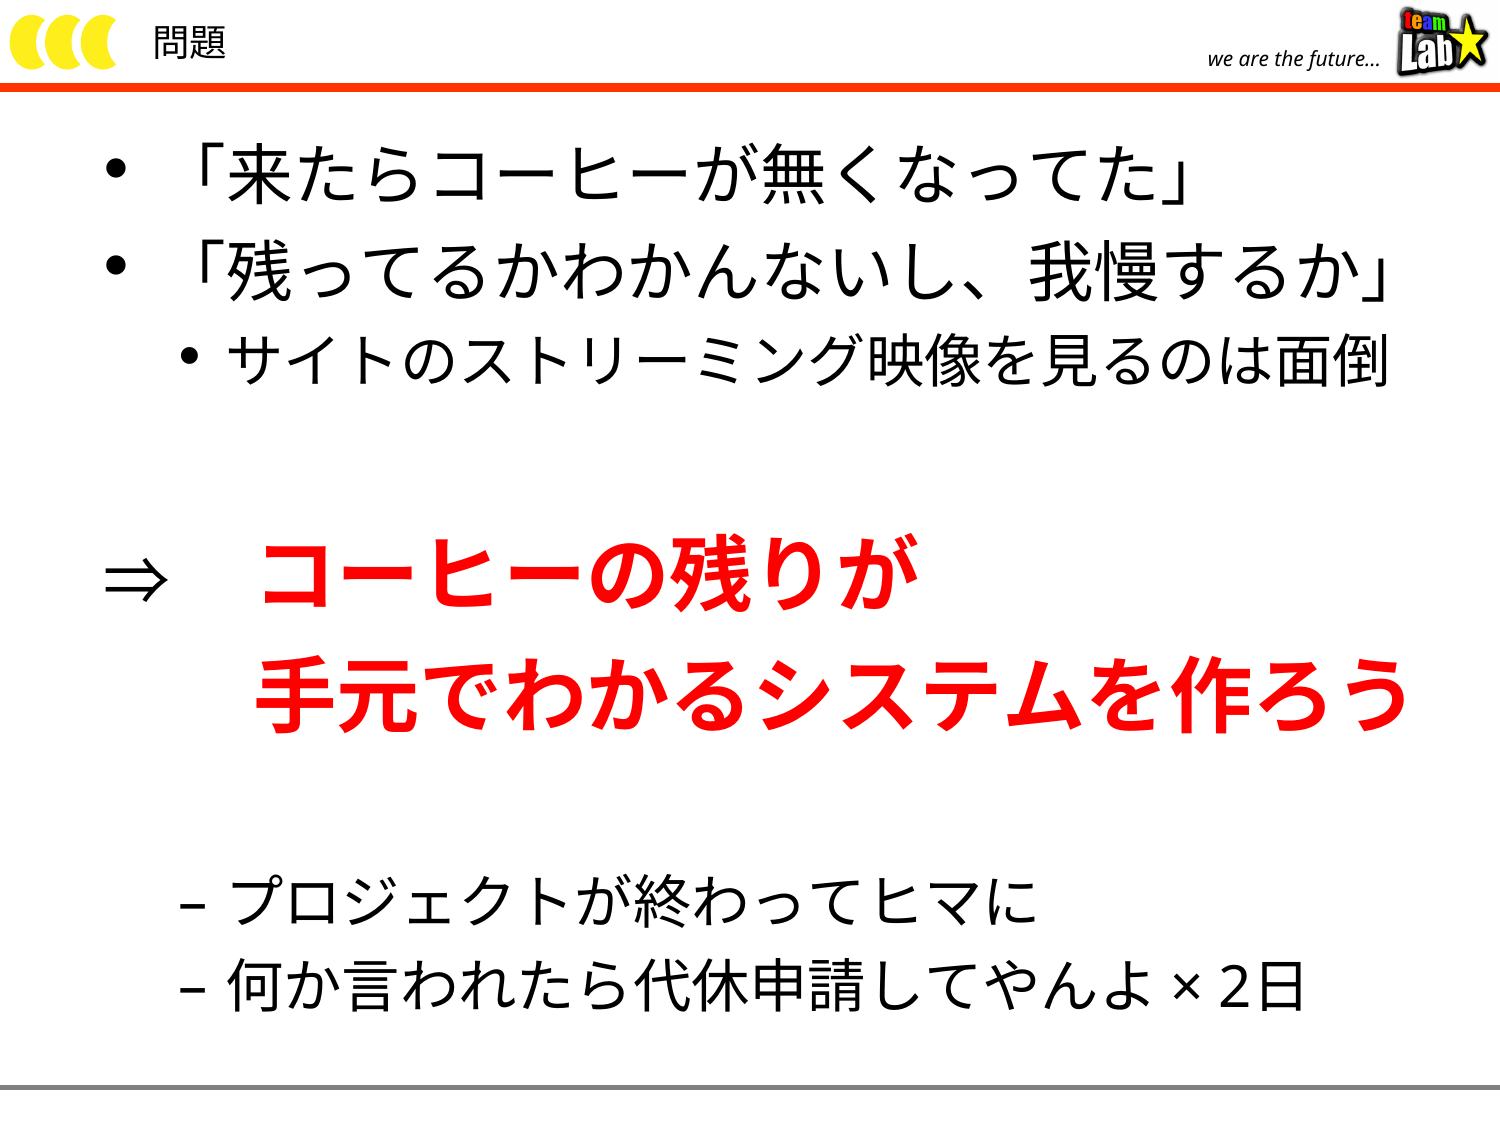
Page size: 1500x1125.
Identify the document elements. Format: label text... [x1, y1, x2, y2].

picture [1386, 0, 1499, 83]
list 「来たらコーヒーが無くなってた」 「残ってるかわかんないし、我慢するか」 サイトのストリーミング映像を見るのは面倒 ⇒ コーヒーの残りが 手元でわかるシステムを作ろう プロジェクトが終わってヒマに 何か言われたら代休申請してやんよ × 2日 [88, 125, 1477, 1047]
title 問題 [137, 11, 925, 72]
